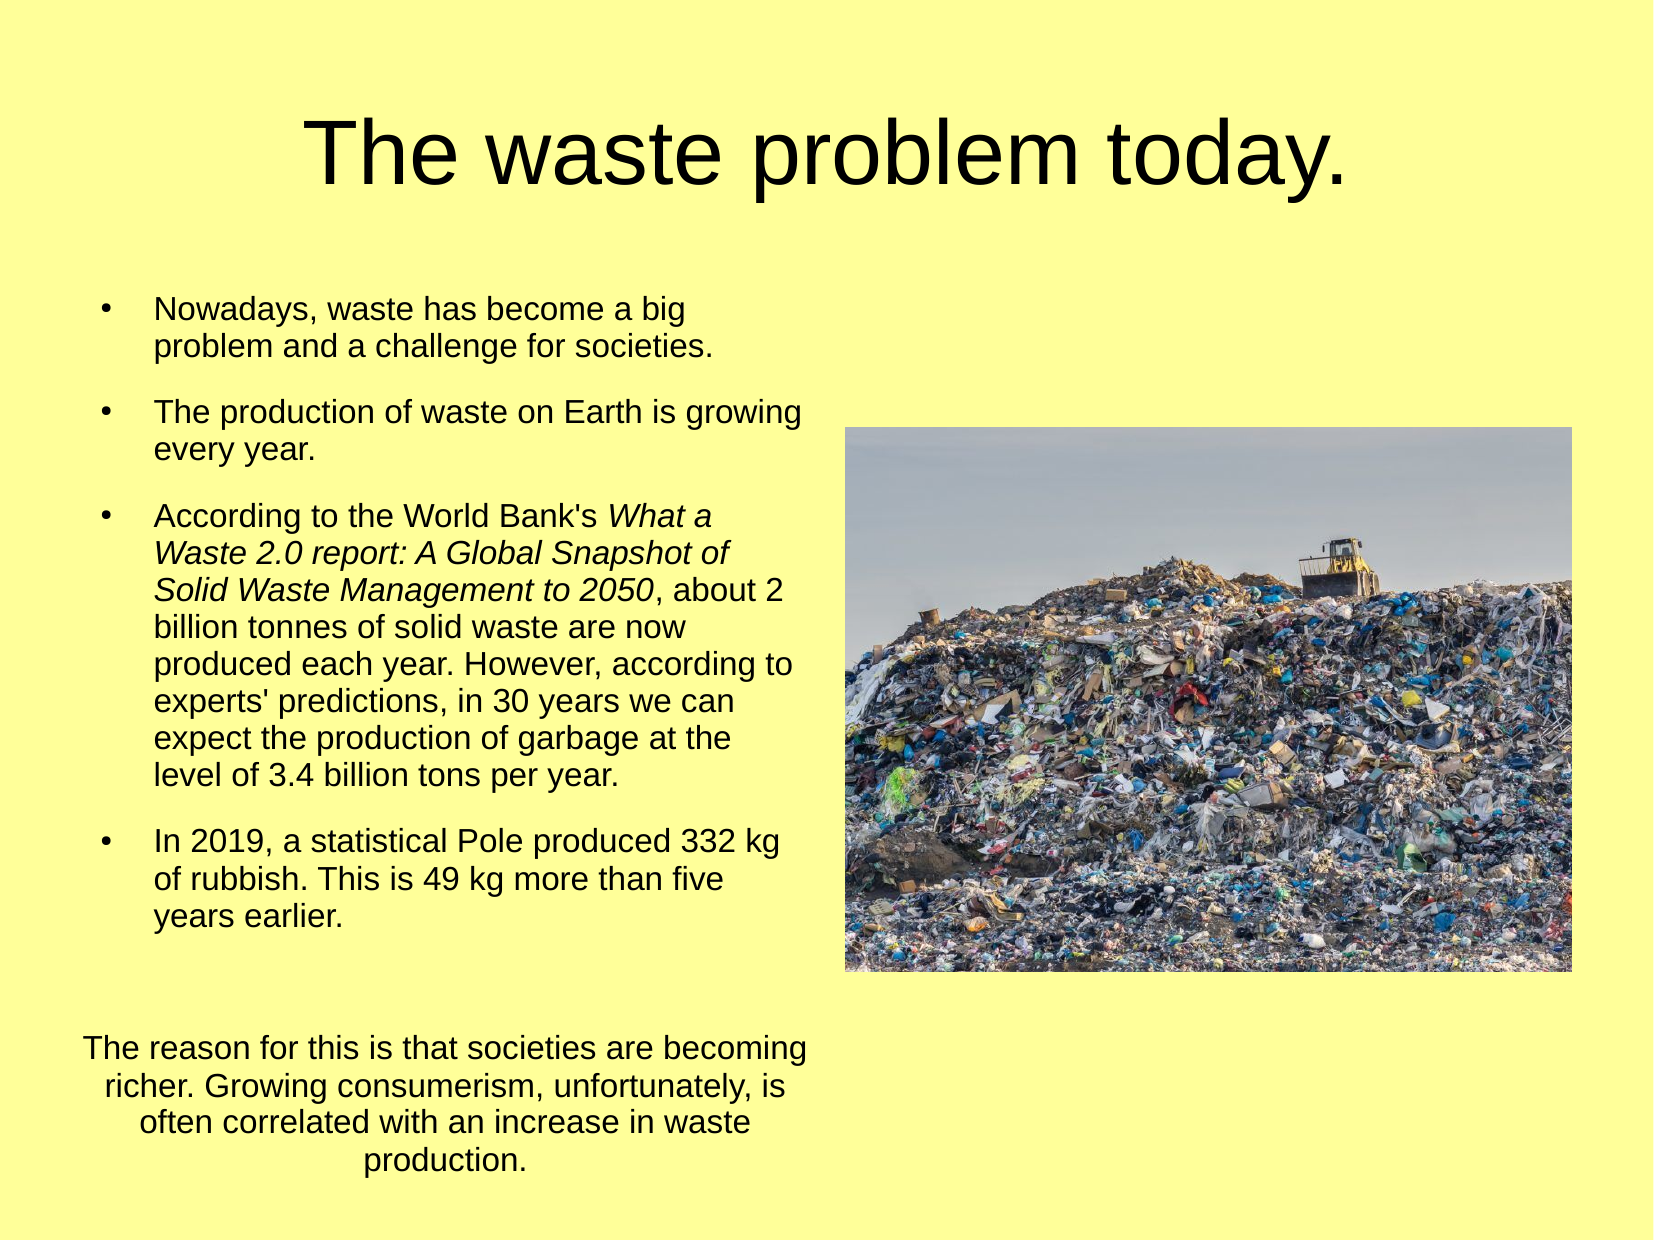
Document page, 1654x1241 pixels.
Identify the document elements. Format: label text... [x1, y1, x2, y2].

picture [845, 427, 1572, 972]
list Nowadays, waste has become a big problem and a challenge for societies. The production of waste on Earth is growing every year. According to the World Bank's What a Waste 2.0 report: A Global Snapshot of Solid Waste Management to 2050, about 2 billion tonnes of solid waste are now produced each year. However, according to experts' predictions, in 30 years we can expect the production of garbage at the level of 3.4 billion tons per year. In 2019, a statistical Pole produced 332 kg of rubbish. This is 49 kg more than five years earlier. The reason for this is that societies are becoming richer. Growing consumerism, unfortunately, is often correlated with an increase in waste production. [82, 290, 809, 1183]
title The waste problem today. [82, 49, 1571, 257]
